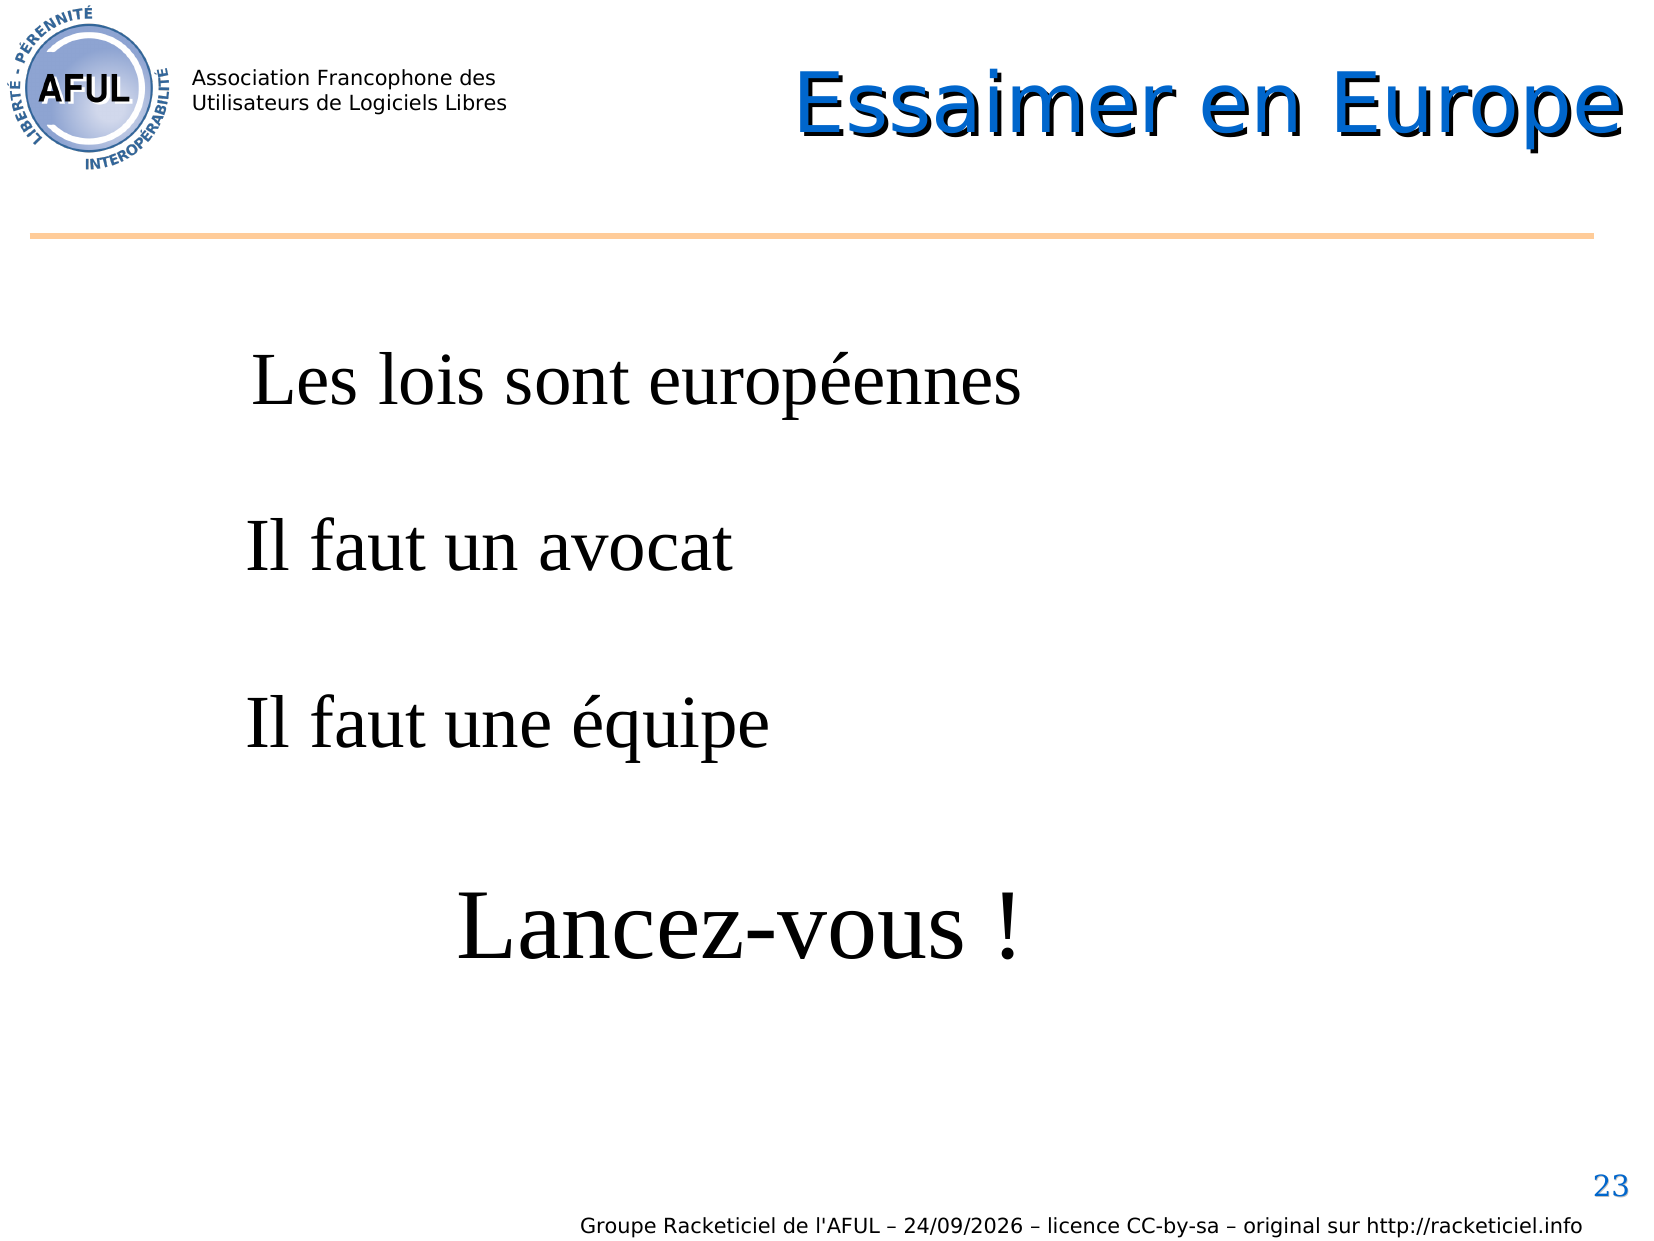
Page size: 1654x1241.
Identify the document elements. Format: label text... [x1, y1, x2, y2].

text_box Lancez-vous ! [441, 861, 1041, 998]
title Essaimer en Europe [501, 7, 1625, 200]
text_box Il faut une équipe [230, 673, 787, 779]
text_box Il faut un avocat [230, 496, 749, 602]
text_box Les lois sont européennes [236, 330, 1039, 437]
picture [0, 0, 178, 178]
